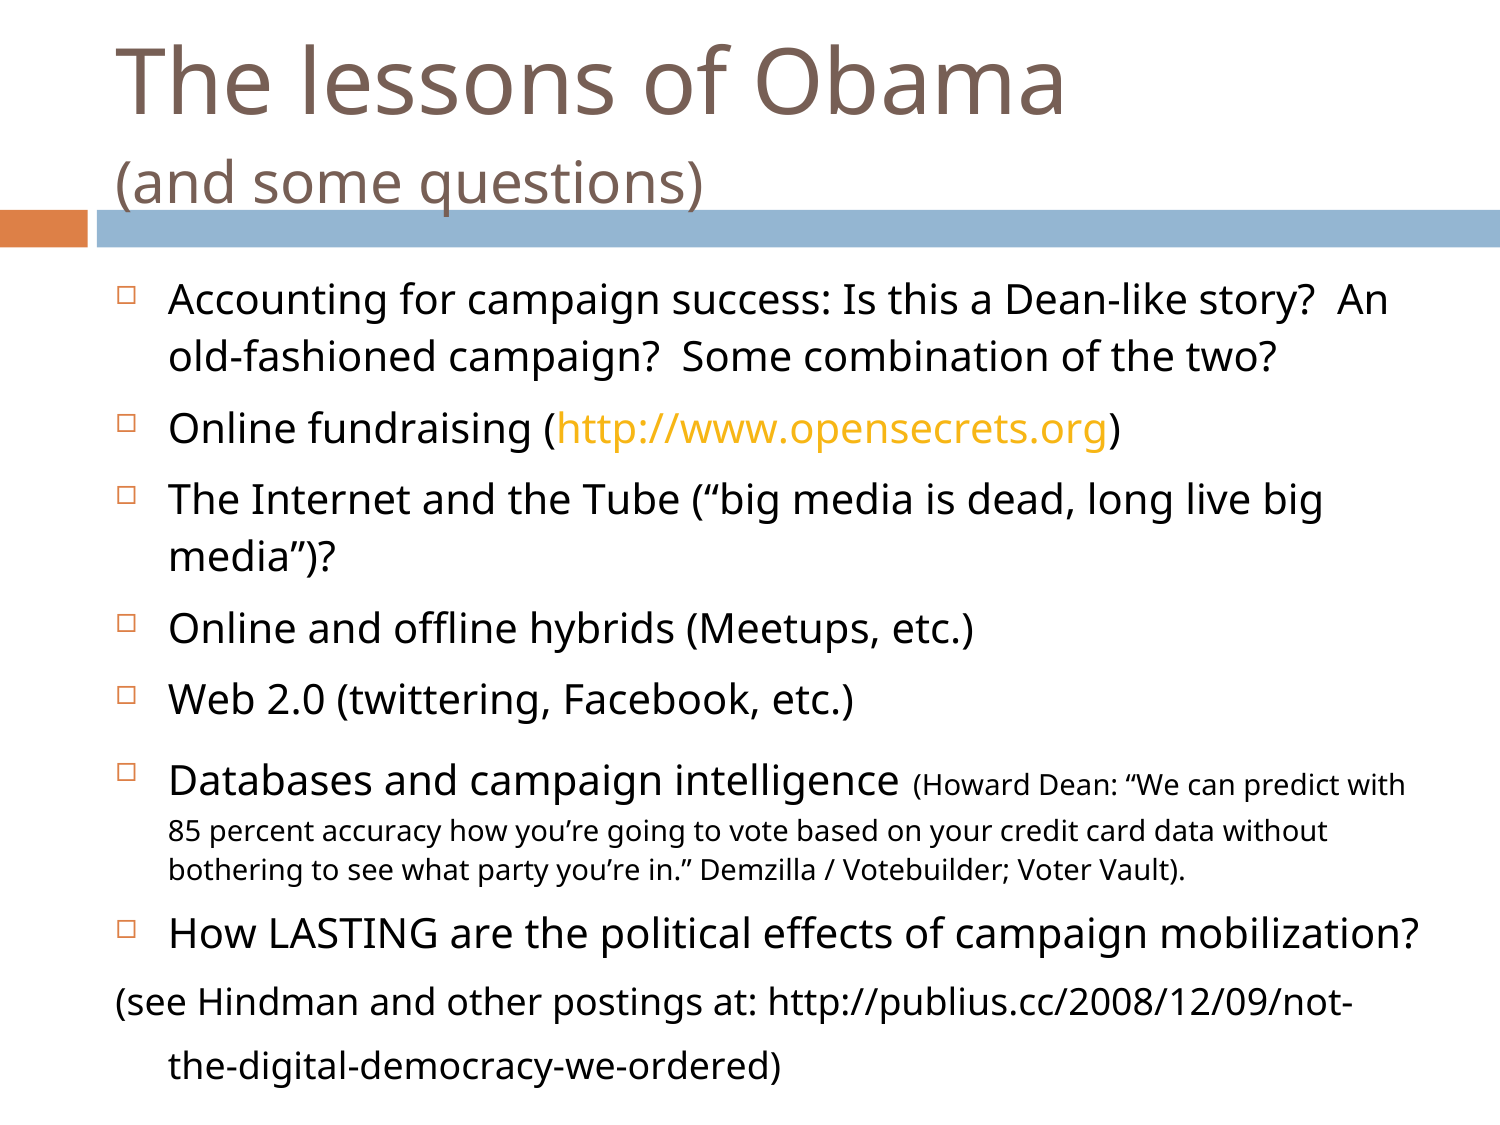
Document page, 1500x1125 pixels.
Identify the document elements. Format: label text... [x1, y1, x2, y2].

list Accounting for campaign success: Is this a Dean-like story? An old-fashioned campaign? Some combination of the two? Online fundraising (http://www.opensecrets.org) The Internet and the Tube (“big media is dead, long live big media”)? Online and offline hybrids (Meetups, etc.) Web 2.0 (twittering, Facebook, etc.) Databases and campaign intelligence (Howard Dean: “We can predict with 85 percent accuracy how you’re going to vote based on your credit card data without bothering to see what party you’re in.” Demzilla / Votebuilder; Voter Vault). How LASTING are the political effects of campaign mobilization? (see Hindman and other postings at: http://publius.cc/2008/12/09/not-the-digital-democracy-we-ordered) [100, 262, 1438, 1001]
title The lessons of Obama (and some questions) [100, 21, 1438, 217]
